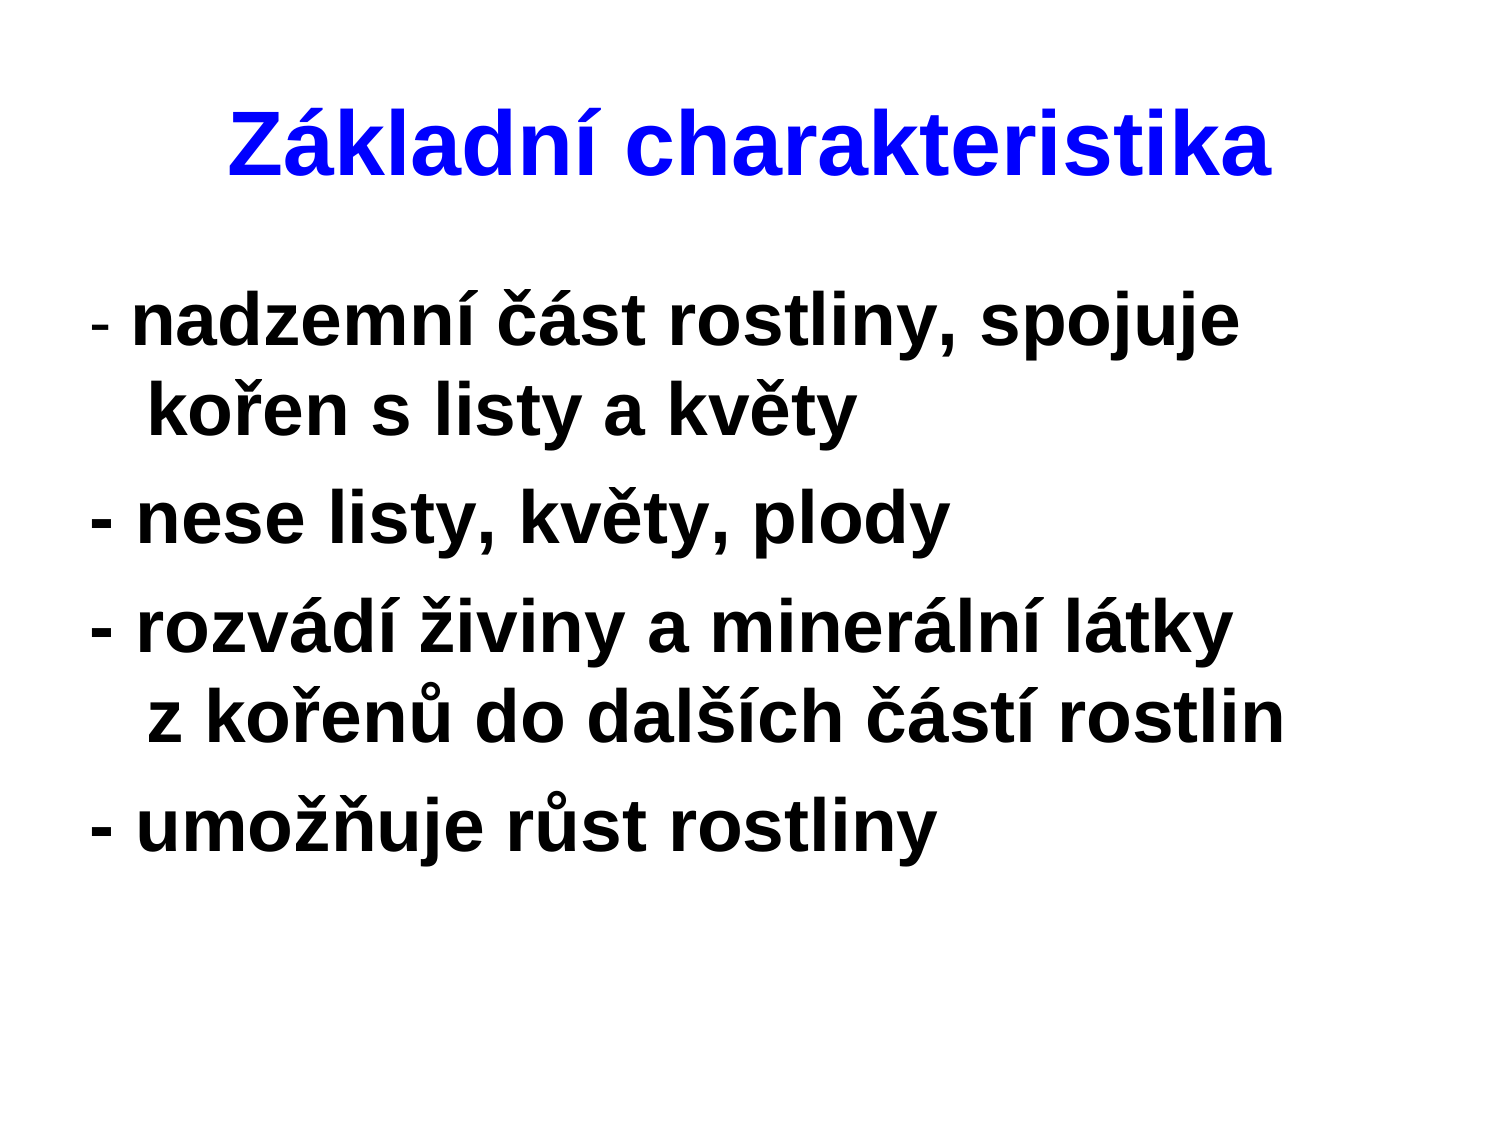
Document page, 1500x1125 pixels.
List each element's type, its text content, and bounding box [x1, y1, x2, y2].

title Základní charakteristika [75, 45, 1426, 233]
list - nadzemní část rostliny, spojuje kořen s listy a květy - nese listy, květy, plody - rozvádí živiny a minerální látky z kořenů do dalších částí rostlin - umožňuje růst rostliny [75, 262, 1426, 1006]
